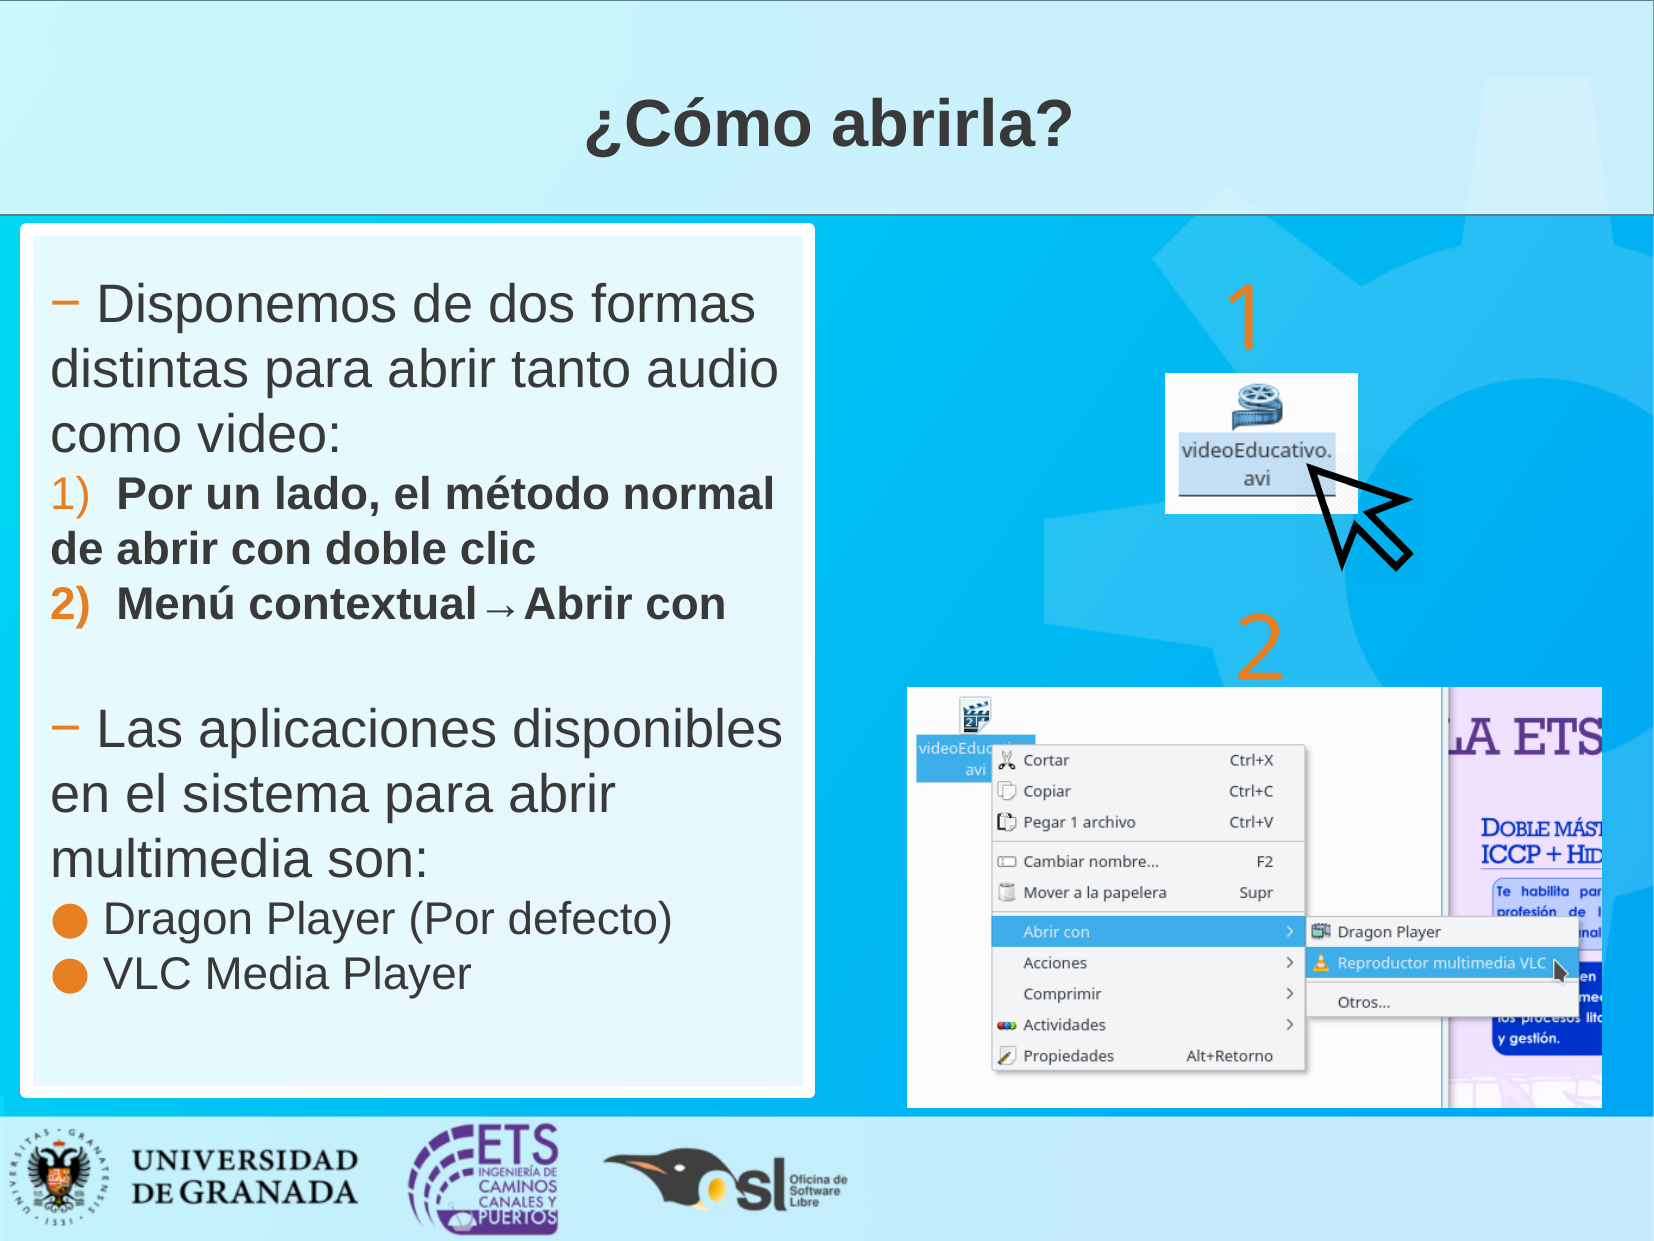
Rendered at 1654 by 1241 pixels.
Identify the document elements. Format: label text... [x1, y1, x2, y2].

text_box 2 [1219, 581, 1312, 687]
picture [0, 216, 1654, 1241]
text_box 1 [1205, 251, 1298, 373]
text_box Disponemos de dos formas distintas para abrir tanto audio como video: Por un lado, el método normal de abrir con doble clic Menú contextual→Abrir con Las aplicaciones disponibles en el sistema para abrir multimedia son: Dragon Player (Por defecto) VLC Media Player [26, 229, 810, 1093]
picture [908, 216, 1654, 1107]
text_box ¿Cómo abrirla? [26, 24, 1634, 216]
